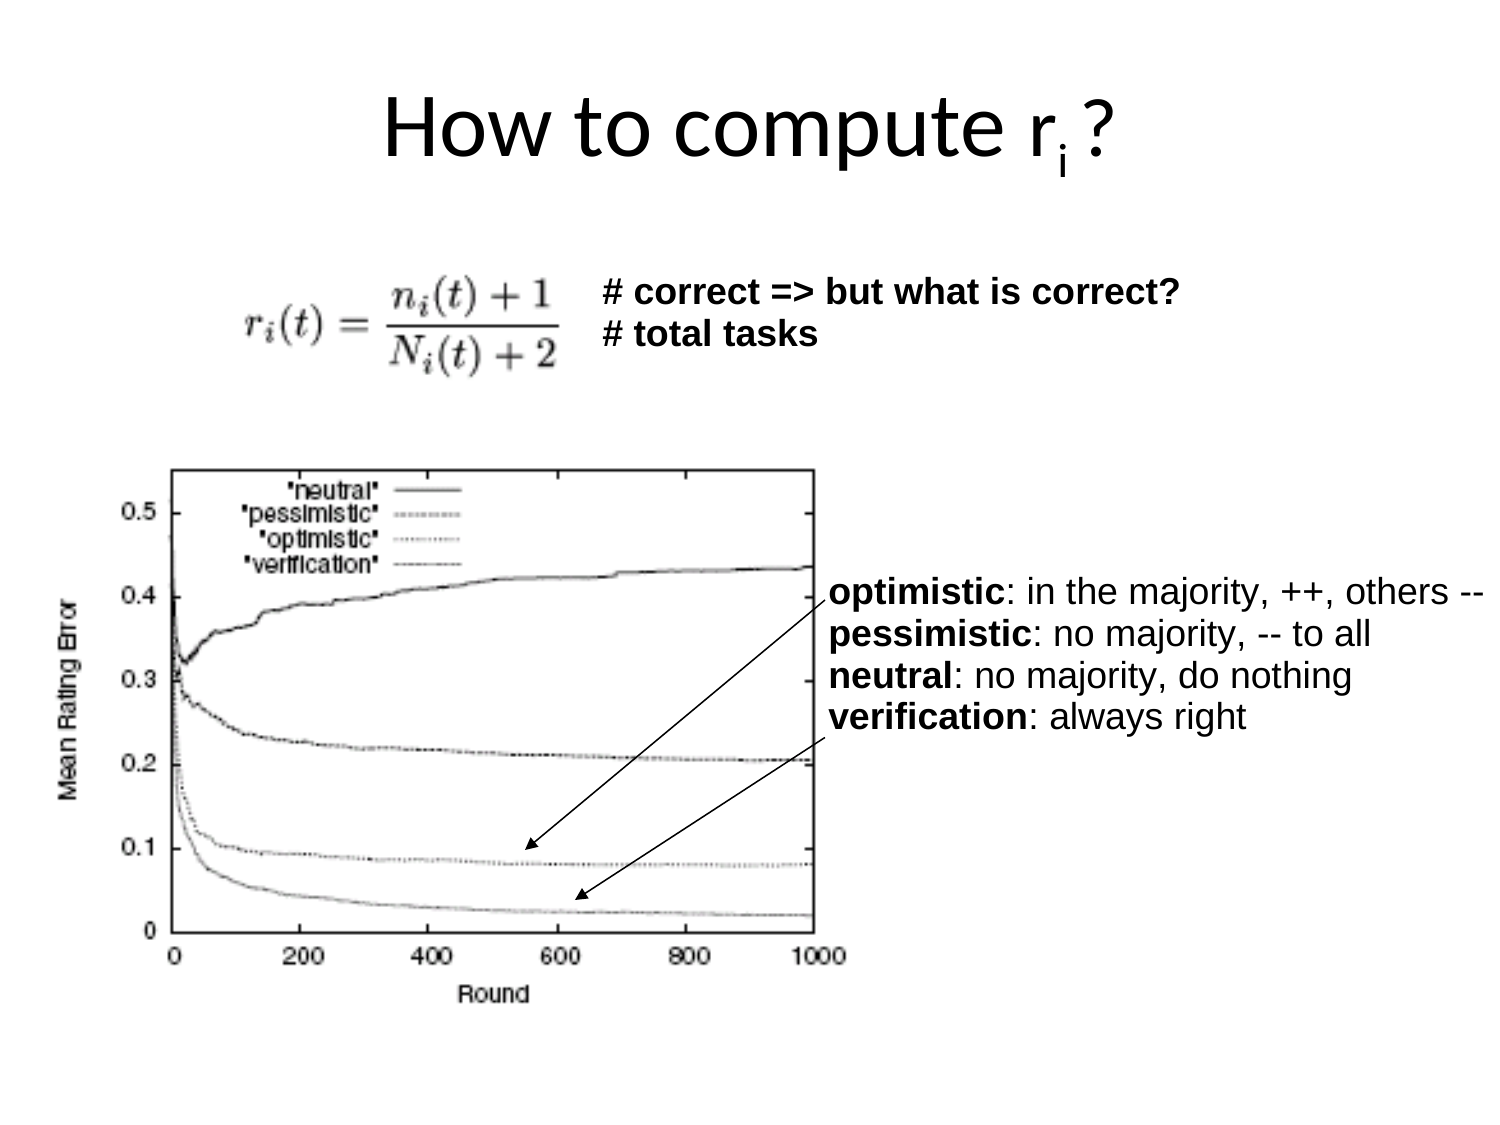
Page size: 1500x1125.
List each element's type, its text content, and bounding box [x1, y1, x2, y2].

picture [0, 425, 1003, 1032]
title How to compute ri ? [75, 45, 1426, 233]
picture [212, 237, 562, 398]
text_box optimistic: in the majority, ++, others -- pessimistic: no majority, -- to all neutral: no majority, do nothing verification: always right [813, 562, 1500, 746]
text_box # correct => but what is correct? # total tasks [587, 262, 1197, 362]
